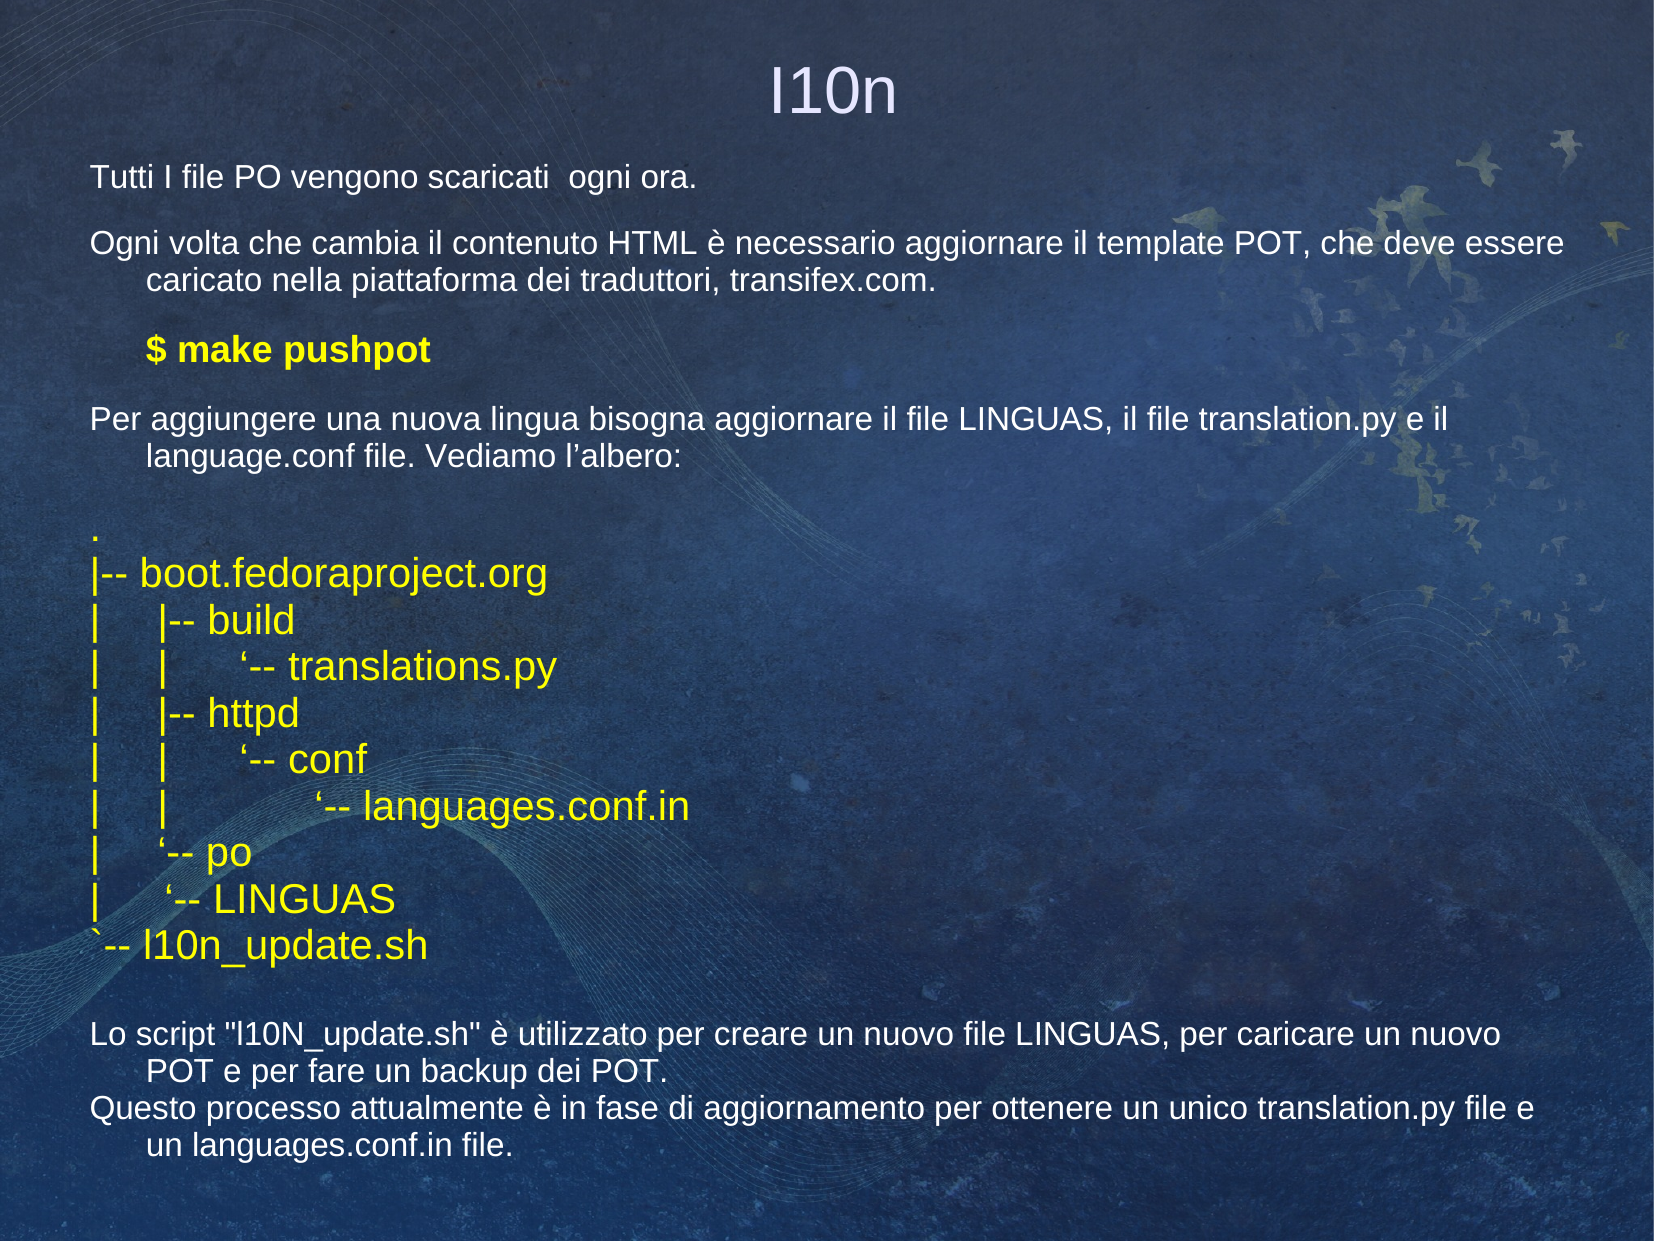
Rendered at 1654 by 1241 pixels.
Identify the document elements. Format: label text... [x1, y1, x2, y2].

picture [0, 0, 1654, 1241]
text_box I10n Tutti I file PO vengono scaricati ogni ora. Ogni volta che cambia il contenuto HTML è necessario aggiornare il template POT, che deve essere caricato nella piattaforma dei traduttori, transifex.com. $ make pushpot Per aggiungere una nuova lingua bisogna aggiornare il file LINGUAS, il file translation.py e il language.conf file. Vediamo l’albero: . |-- boot.fedoraproject.org | |-- build | | ‘-- translations.py | |-- httpd | | ‘-- conf | | ‘-- languages.conf.in | ‘-- po | ‘-- LINGUAS `-- l10n_update.sh Lo script "l10N_update.sh" è utilizzato per creare un nuovo file LINGUAS, per caricare un nuovo POT e per fare un backup dei POT. Questo processo attualmente è in fase di aggiornamento per ottenere un unico translation.py file e un languages.conf.in file. [89, 0, 1578, 1200]
